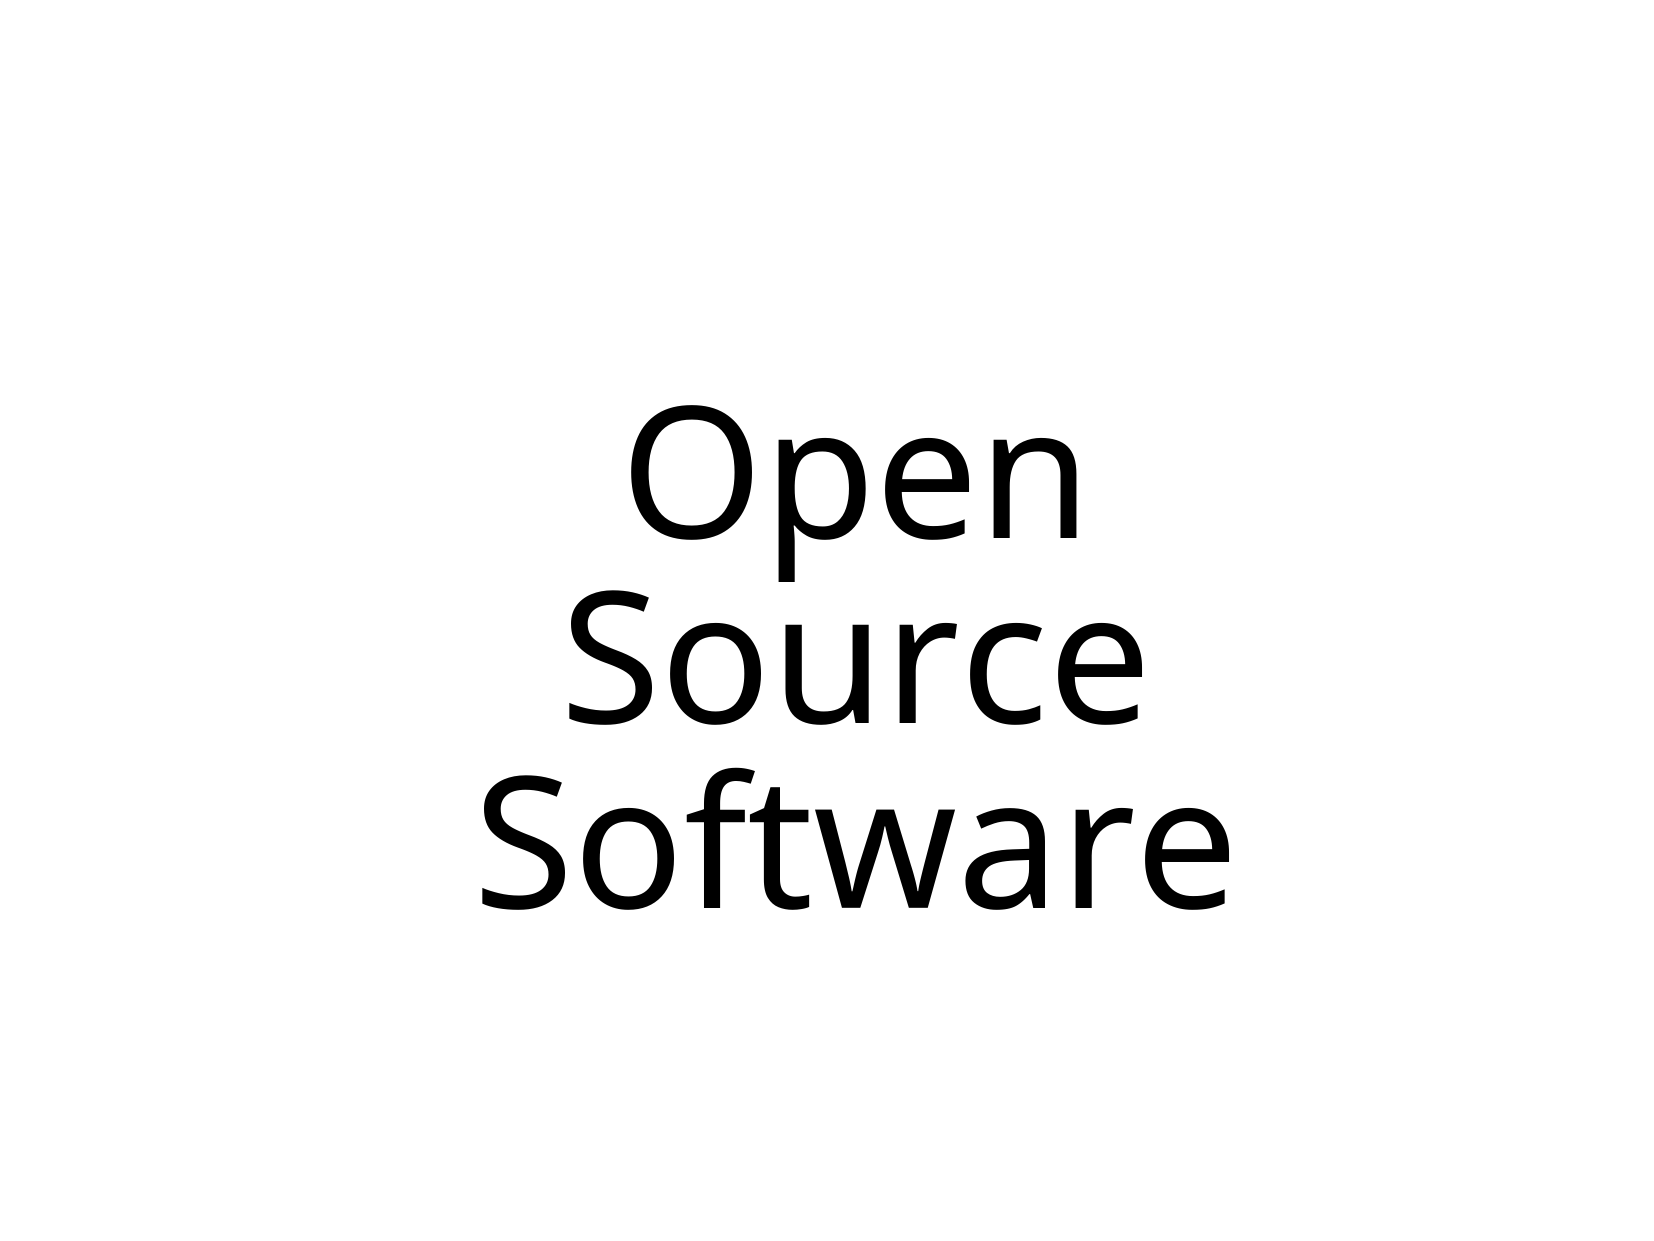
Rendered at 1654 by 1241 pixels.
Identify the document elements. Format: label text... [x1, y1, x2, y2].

text_box Open Source Software [324, 354, 1388, 916]
